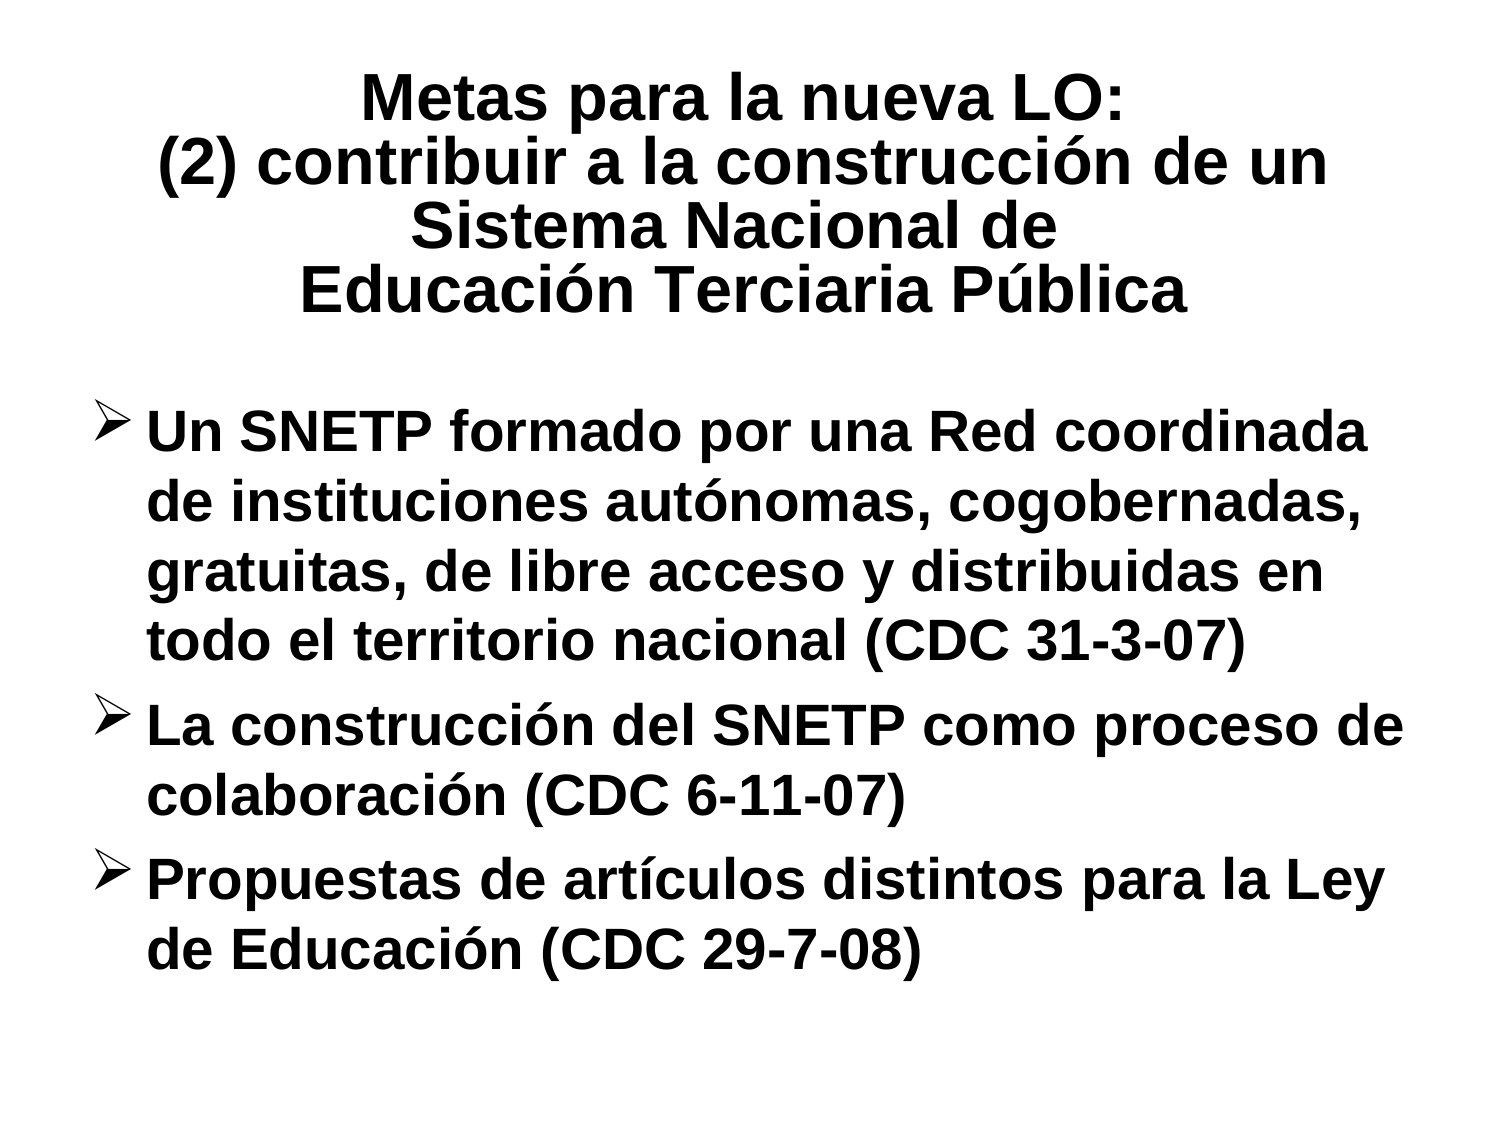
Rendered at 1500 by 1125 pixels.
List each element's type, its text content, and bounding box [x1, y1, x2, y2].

list Un SNETP formado por una Red coordinada de instituciones autónomas, cogobernadas, gratuitas, de libre acceso y distribuidas en todo el territorio nacional (CDC 31-3-07) La construcción del SNETP como proceso de colaboración (CDC 6-11-07) Propuestas de artículos distintos para la Ley de Educación (CDC 29-7-08) [75, 385, 1426, 1005]
title Metas para la nueva LO: (2) contribuir a la construcción de un Sistema Nacional de Educación Terciaria Pública [29, 45, 1459, 351]
